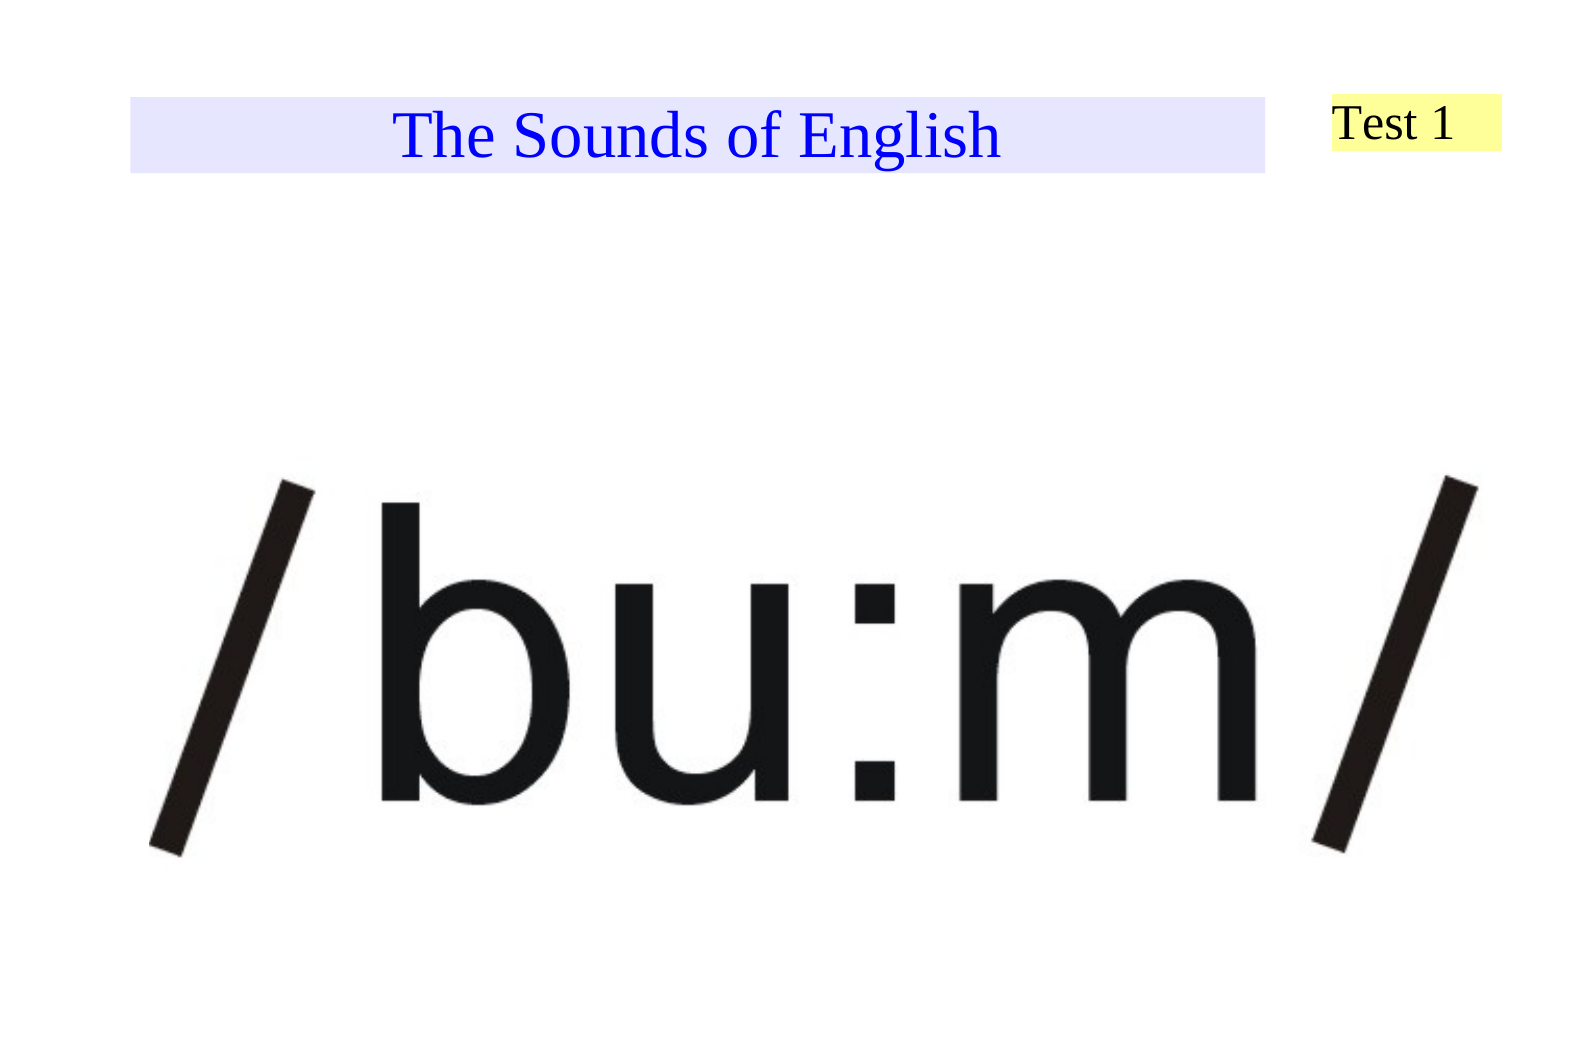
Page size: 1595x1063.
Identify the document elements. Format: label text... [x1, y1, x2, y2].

text_box Test 1 [1331, 94, 1502, 152]
picture [149, 424, 1483, 941]
text_box The Sounds of English [130, 97, 1266, 174]
